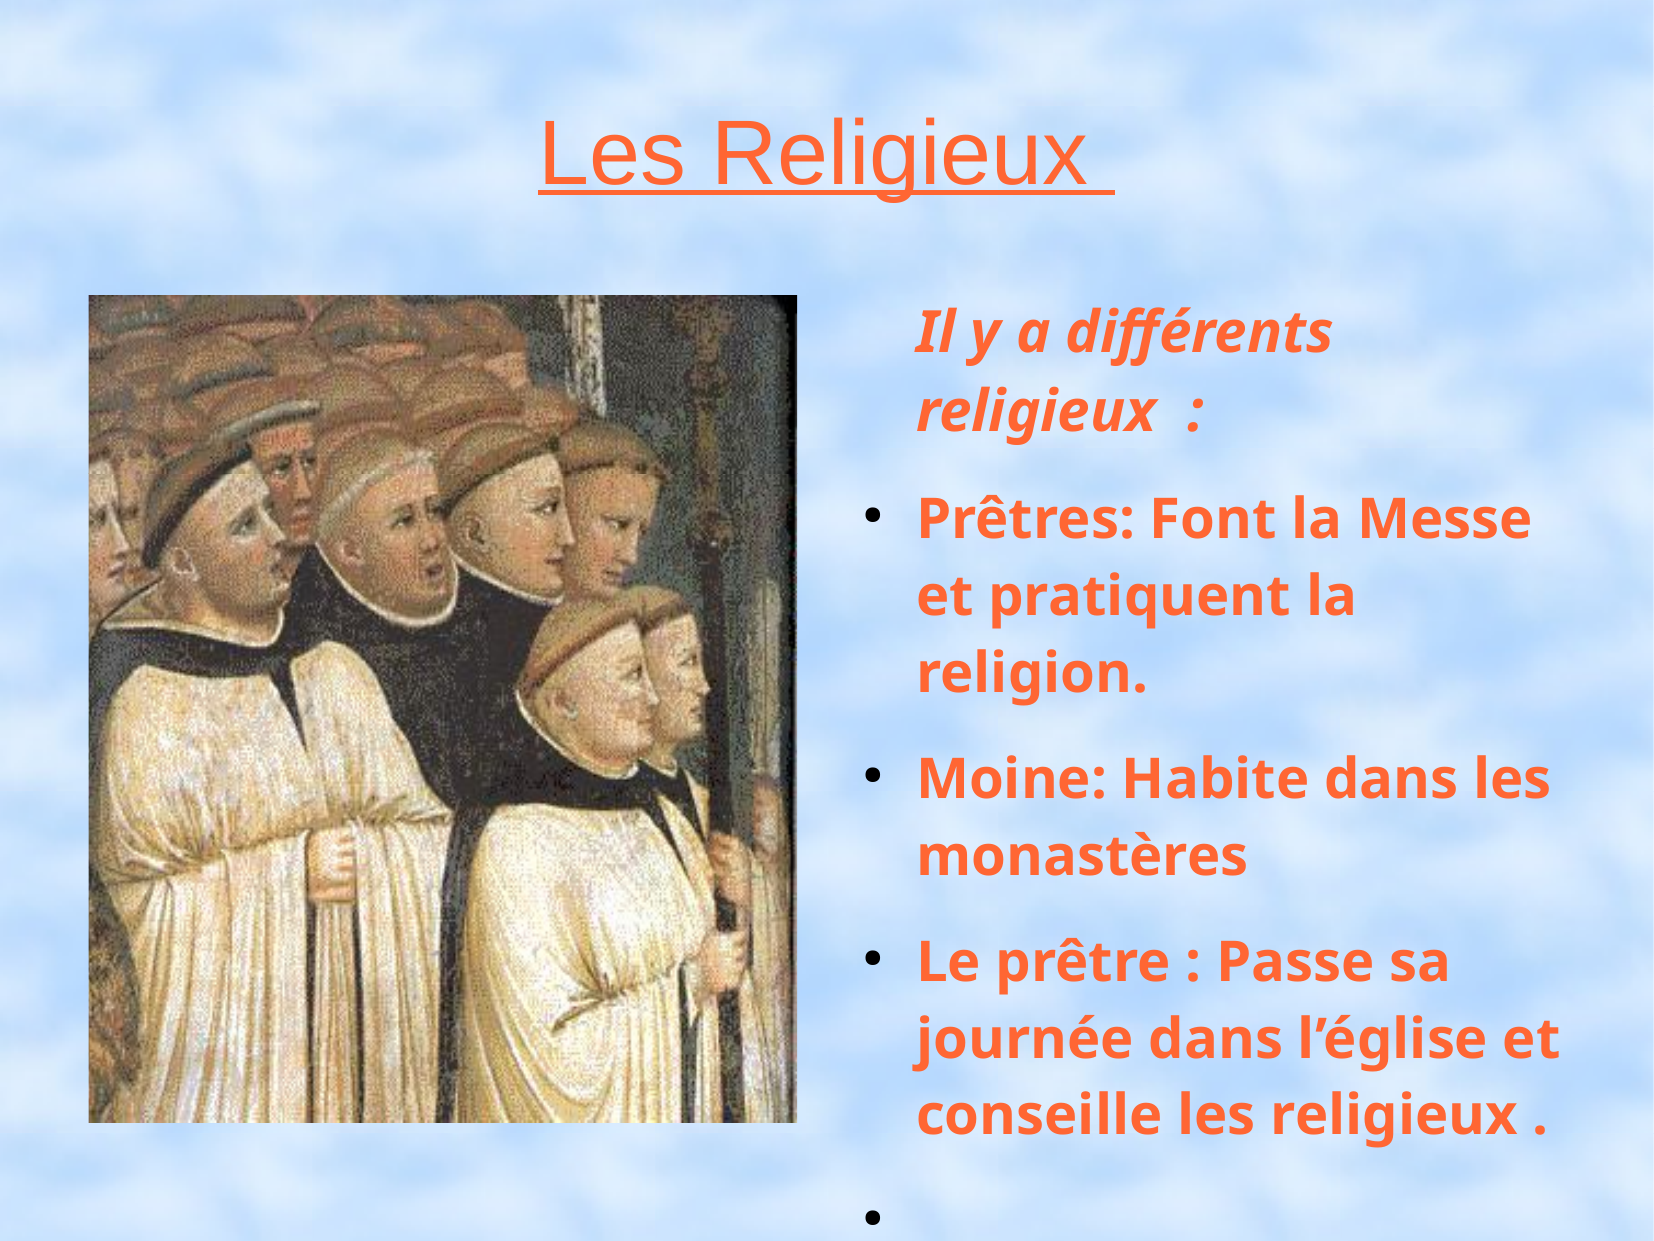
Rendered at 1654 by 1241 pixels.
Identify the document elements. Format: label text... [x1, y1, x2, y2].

picture [0, 0, 1654, 1241]
title Les Religieux [82, 49, 1571, 257]
list Il y a différents religieux : Prêtres: Font la Messe et pratiquent la religion. Moine: Habite dans les monastères Le prêtre : Passe sa journée dans l’église et conseille les religieux . [845, 290, 1572, 1241]
